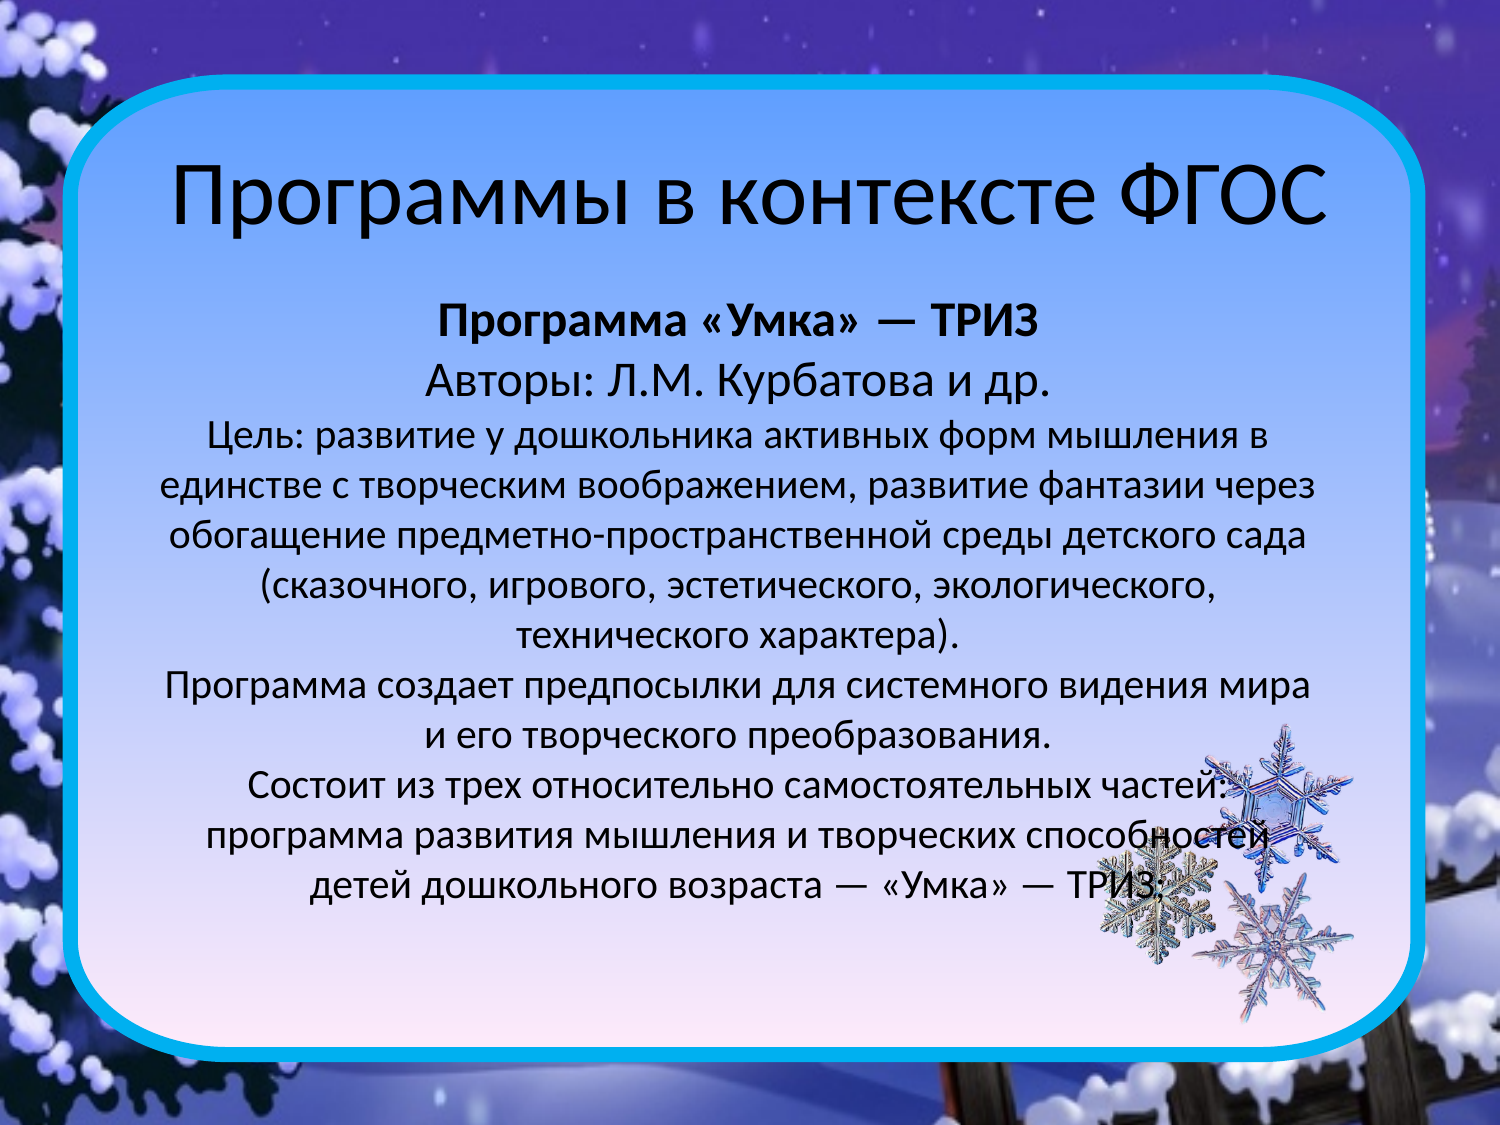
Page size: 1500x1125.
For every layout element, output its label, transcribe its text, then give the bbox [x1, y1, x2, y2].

picture [0, 0, 1500, 1125]
subtitle Программа «Умка» — ТРИЗ Авторы: Л.М. Курбатова и др. Цель: развитие у дошкольника активных форм мышления в единстве с творческим воображением, развитие фантазии через обогащение предметно-пространственной среды детского сада (сказочного, игрового, эстетического, экологического, технического характера). Про­грамма создает предпосылки для системного видения мира и его твор­ческого преобразования. Состоит из трех относительно самостоятельных частей: программа развития мышления и творческих способностей детей дошкольного возраста — «Умка» — ТРИЗ; [135, 278, 1341, 976]
title Программы в контексте ФГОС [112, 125, 1388, 338]
